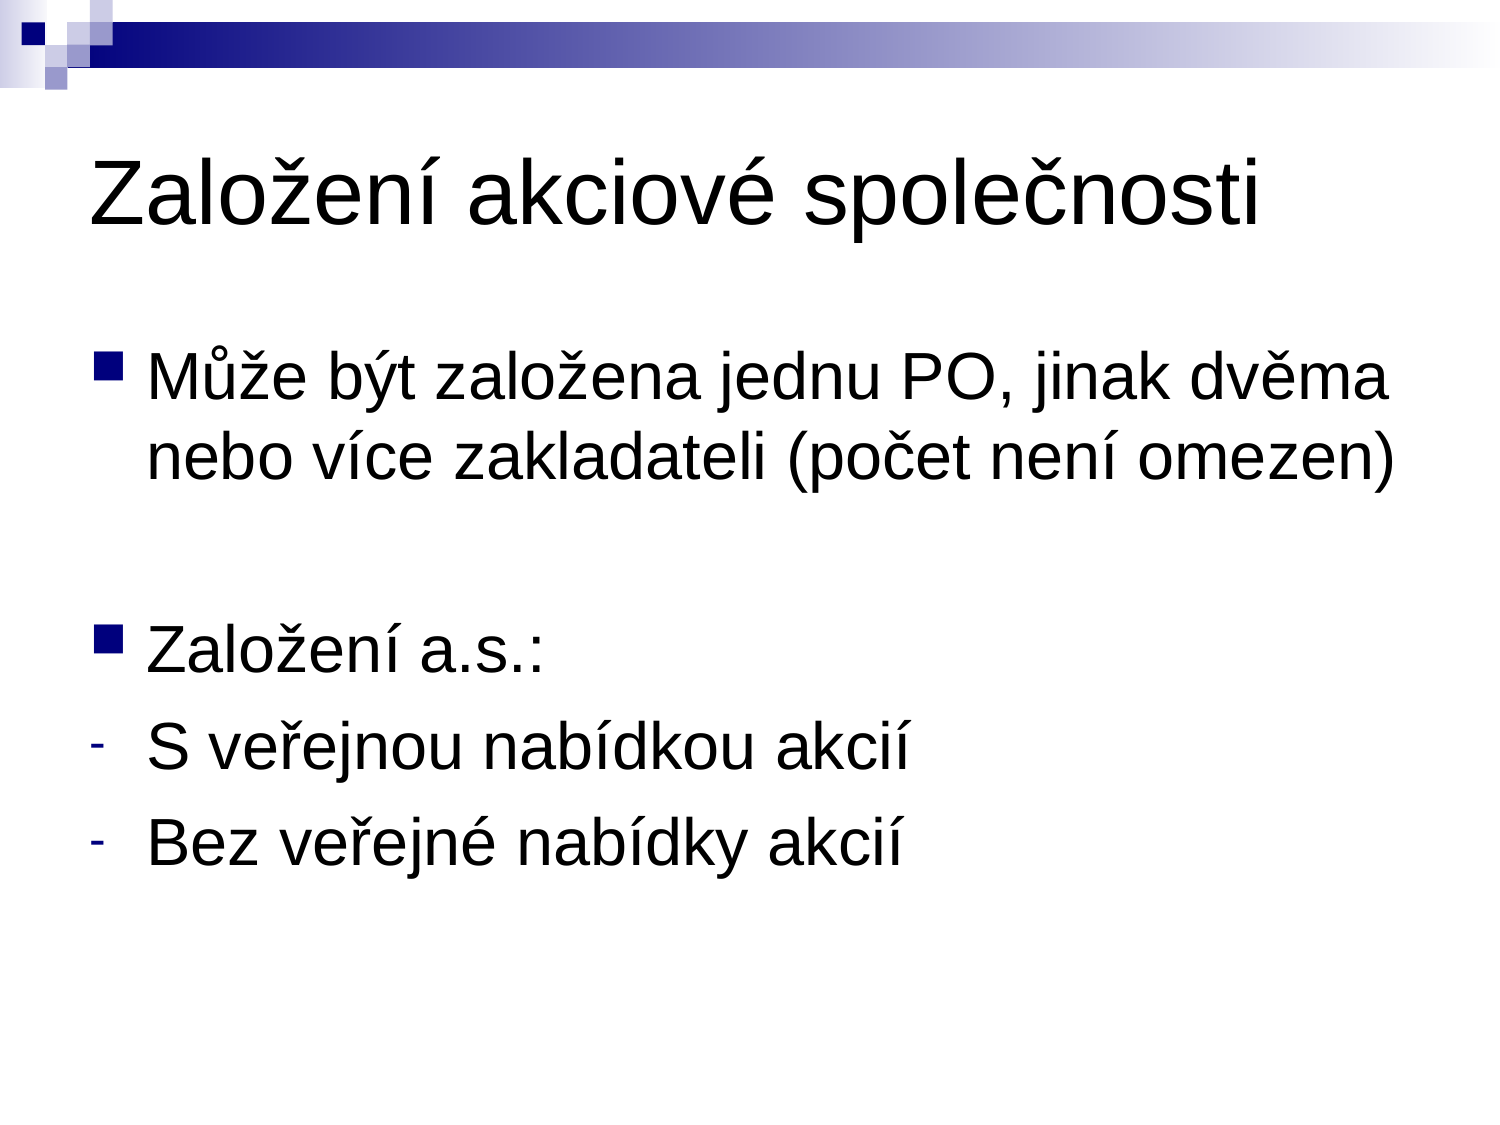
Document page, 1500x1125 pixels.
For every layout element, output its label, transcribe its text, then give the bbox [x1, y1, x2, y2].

list Může být založena jednu PO, jinak dvěma nebo více zakladateli (počet není omezen) Založení a.s.: S veřejnou nabídkou akcií Bez veřejné nabídky akcií [75, 324, 1426, 963]
title Založení akciové společnosti [75, 75, 1426, 301]
